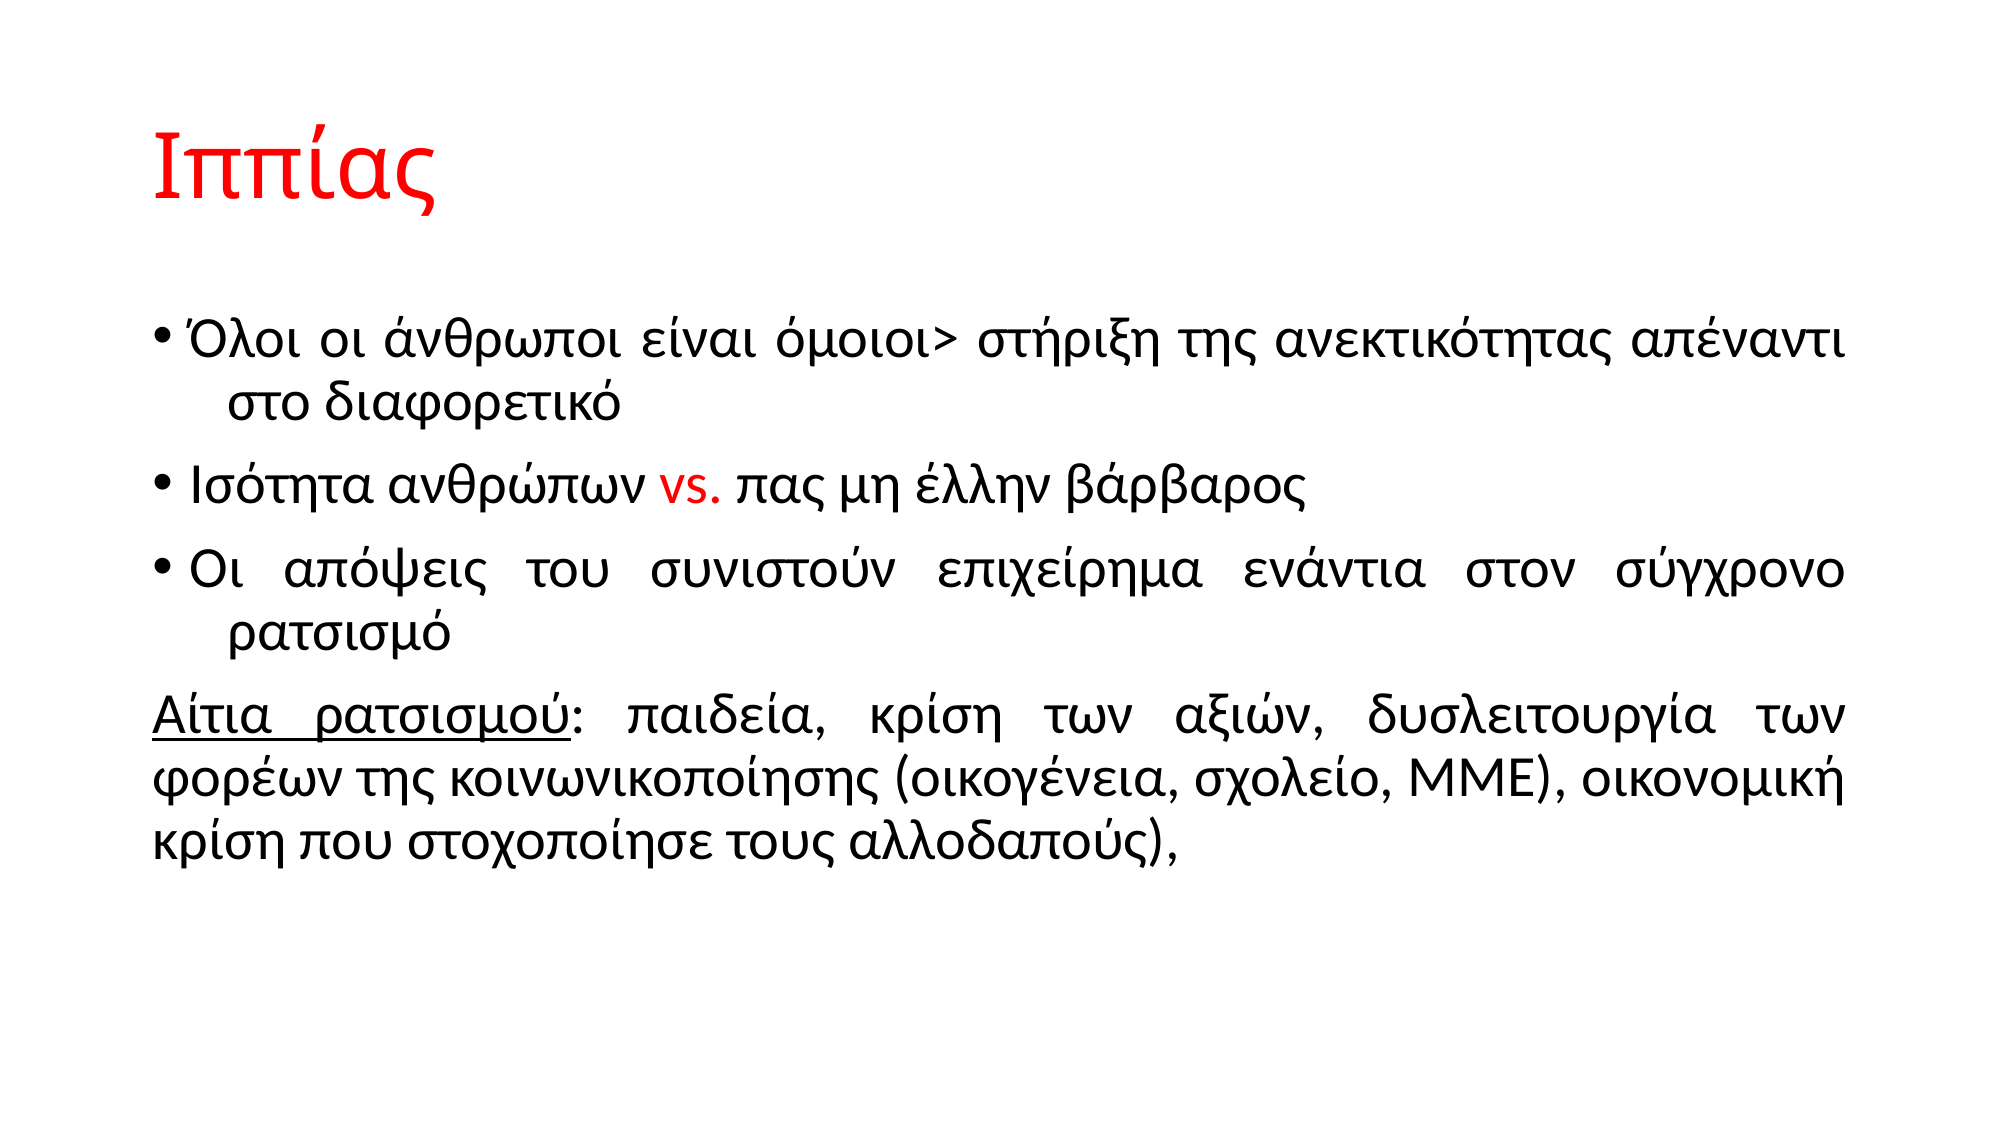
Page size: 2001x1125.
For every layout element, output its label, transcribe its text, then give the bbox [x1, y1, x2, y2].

title Ιππίας [137, 59, 1863, 278]
list Όλοι οι άνθρωποι είναι όμοιοι> στήριξη της ανεκτικότητας απέναντι στο διαφορετικό Ισότητα ανθρώπων vs. πας μη έλλην βάρβαρος Οι απόψεις του συνιστούν επιχείρημα ενάντια στον σύγχρονο ρατσισμό Αίτια ρατσισμού: παιδεία, κρίση των αξιών, δυσλειτουργία των φορέων της κοινωνικοποίησης (οικογένεια, σχολείο, ΜΜΕ), οικονομική κρίση που στοχοποίησε τους αλλοδαπούς), [137, 299, 1863, 1014]
